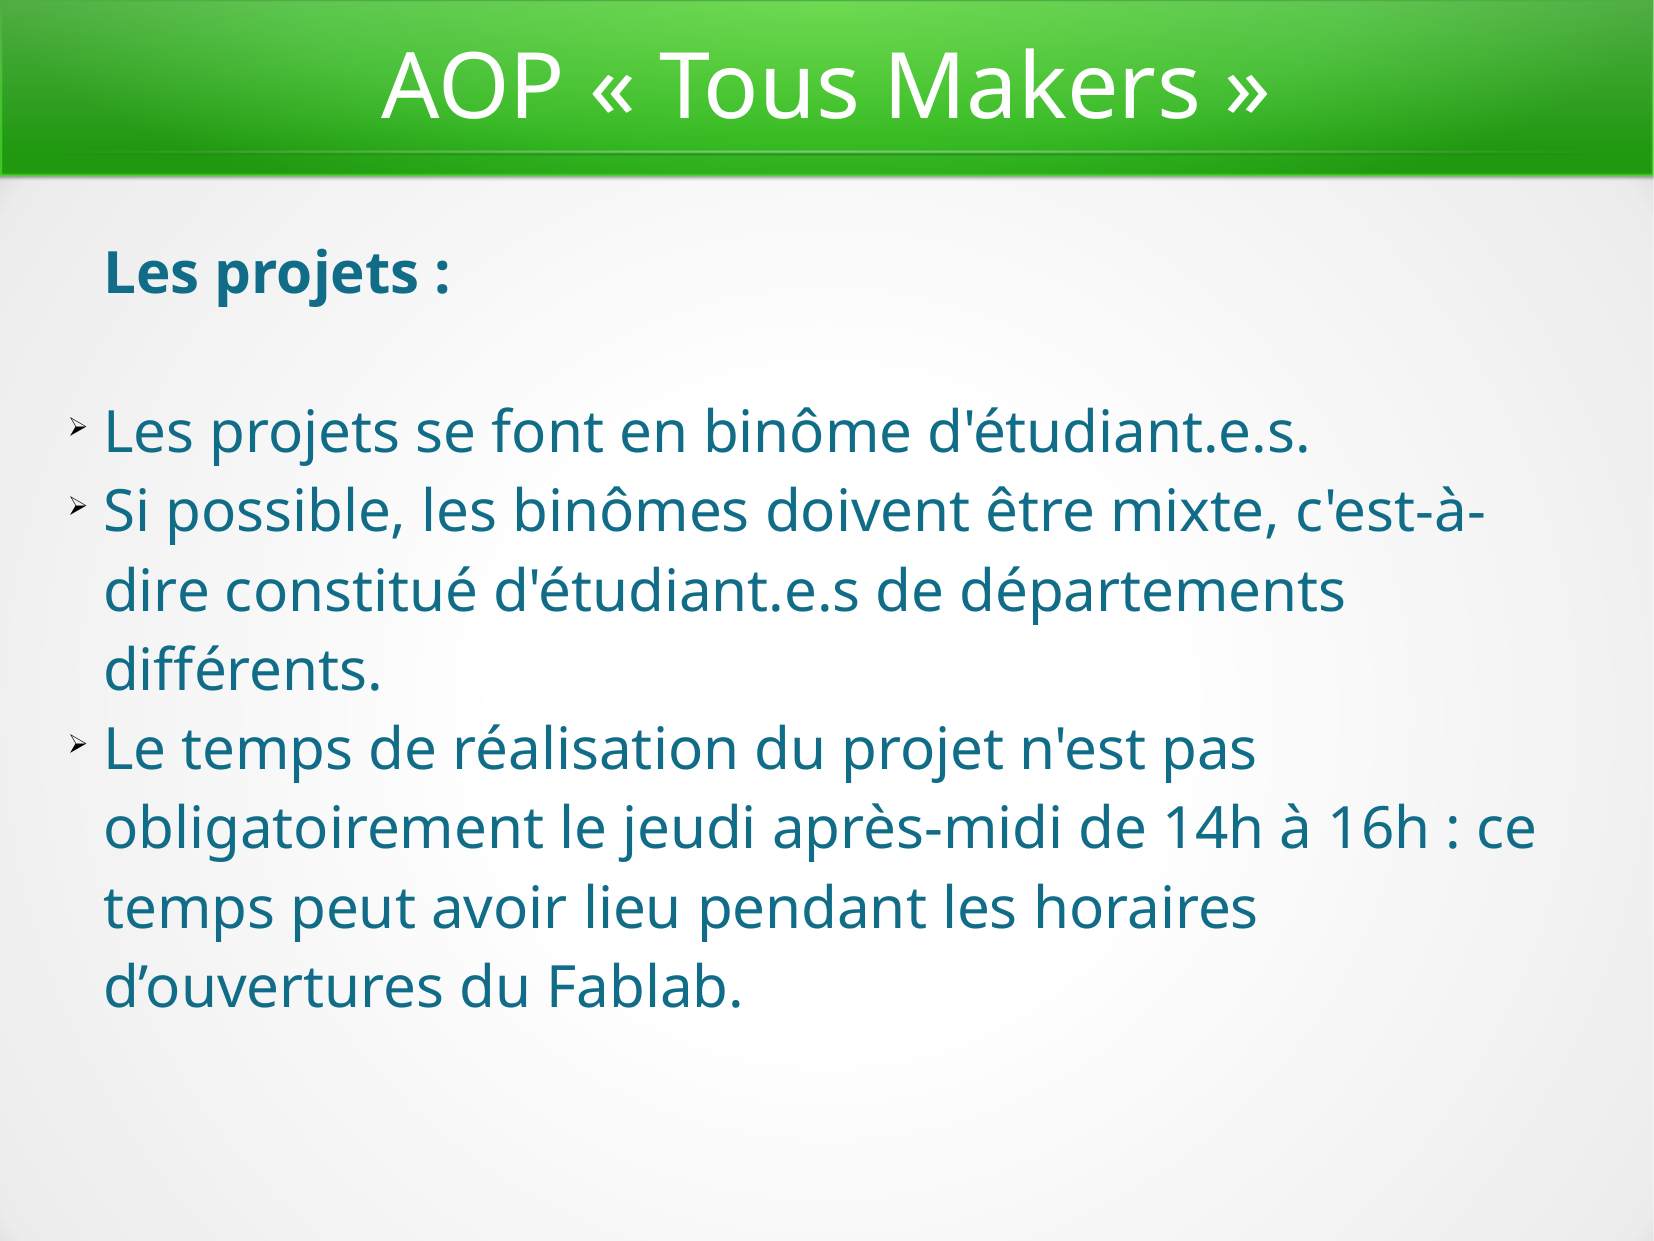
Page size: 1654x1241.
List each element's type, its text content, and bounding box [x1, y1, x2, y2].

picture [0, 0, 1654, 1241]
title AOP « Tous Makers » [82, 11, 1571, 154]
text_box Les projets : Les projets se font en binôme d'étudiant.e.s. Si possible, les binômes doivent être mixte, c'est-à-dire constitué d'étudiant.e.s de départements différents. Le temps de réalisation du projet n'est pas obligatoirement le jeudi après-midi de 14h à 16h : ce temps peut avoir lieu pendant les horaires d’ouvertures du Fablab. [53, 224, 1560, 991]
